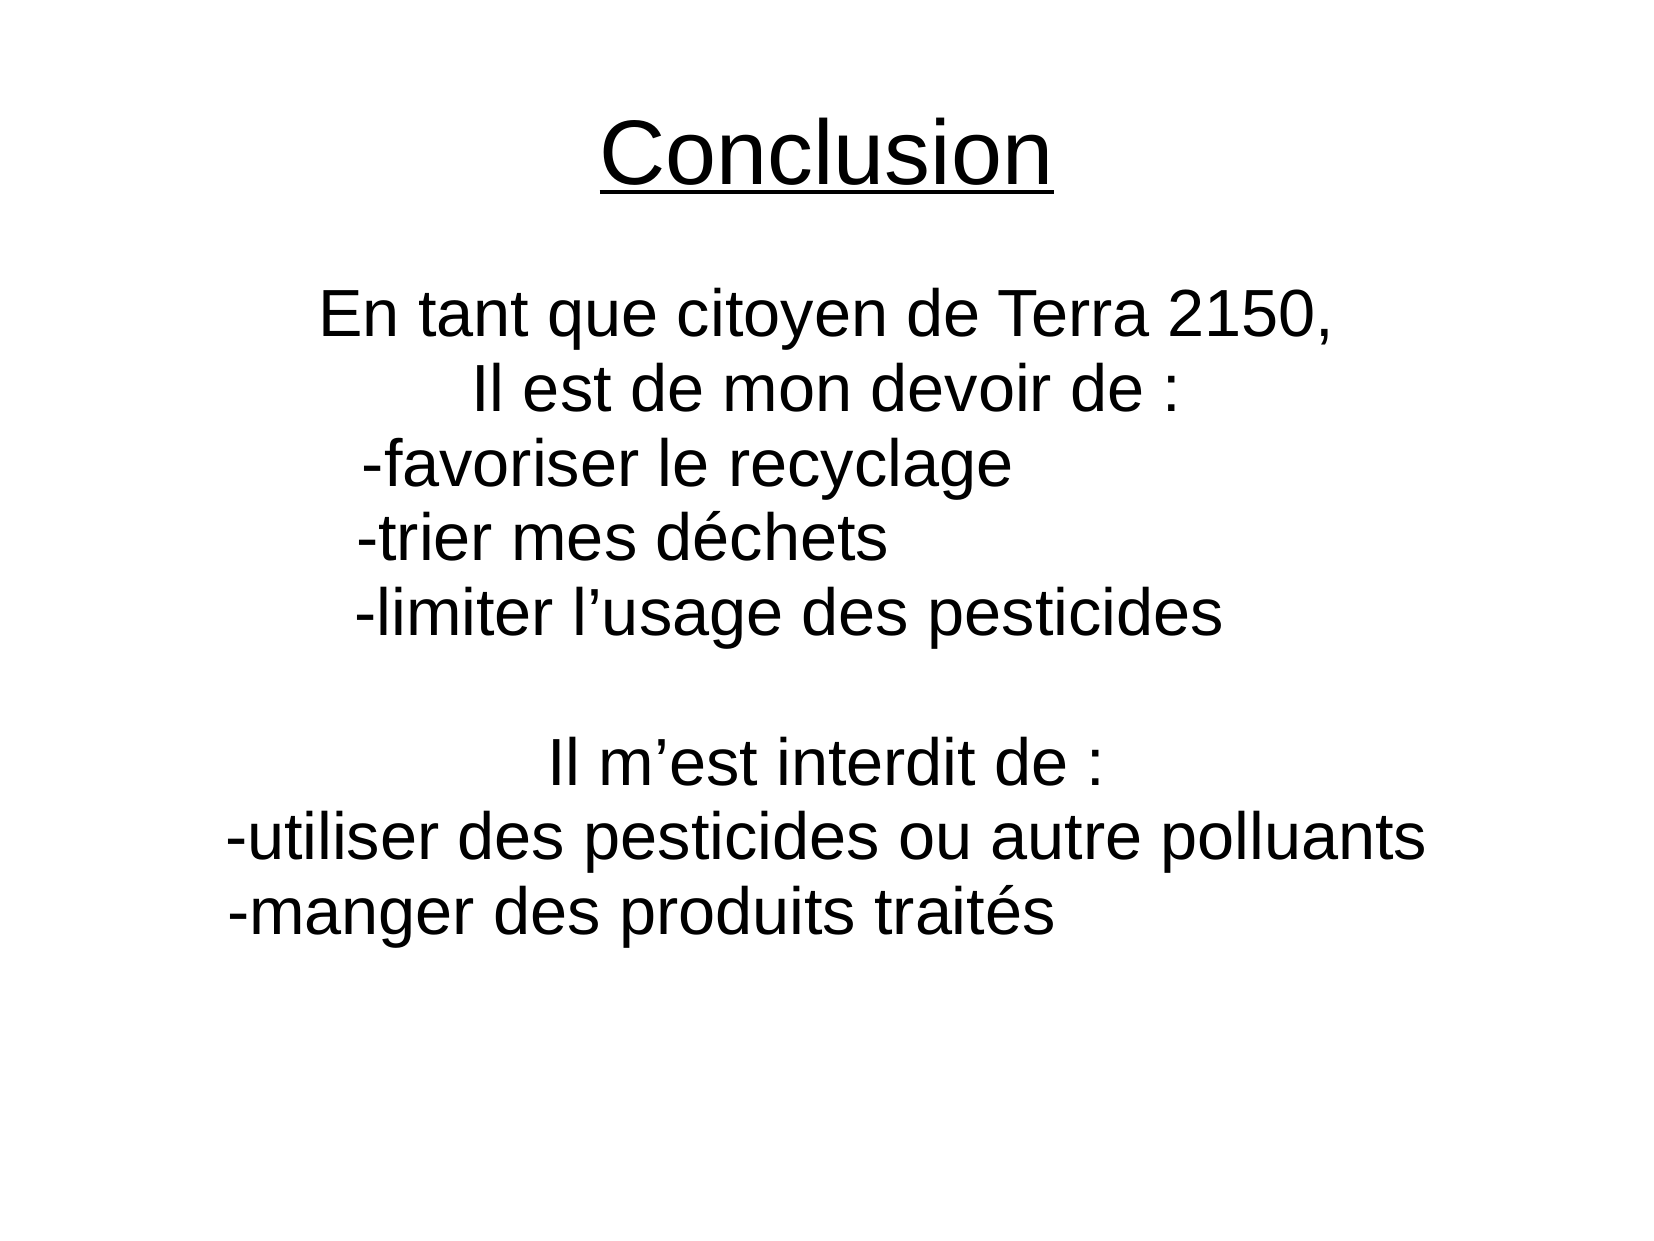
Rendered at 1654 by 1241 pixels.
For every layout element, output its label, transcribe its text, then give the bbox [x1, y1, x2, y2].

subtitle En tant que citoyen de Terra 2150, Il est de mon devoir de : -favoriser le recyclage -trier mes déchets -limiter l’usage des pesticides Il m’est interdit de : -utiliser des pesticides ou autre polluants -manger des produits traités [82, 275, 1571, 1024]
title Conclusion [82, 49, 1571, 257]
